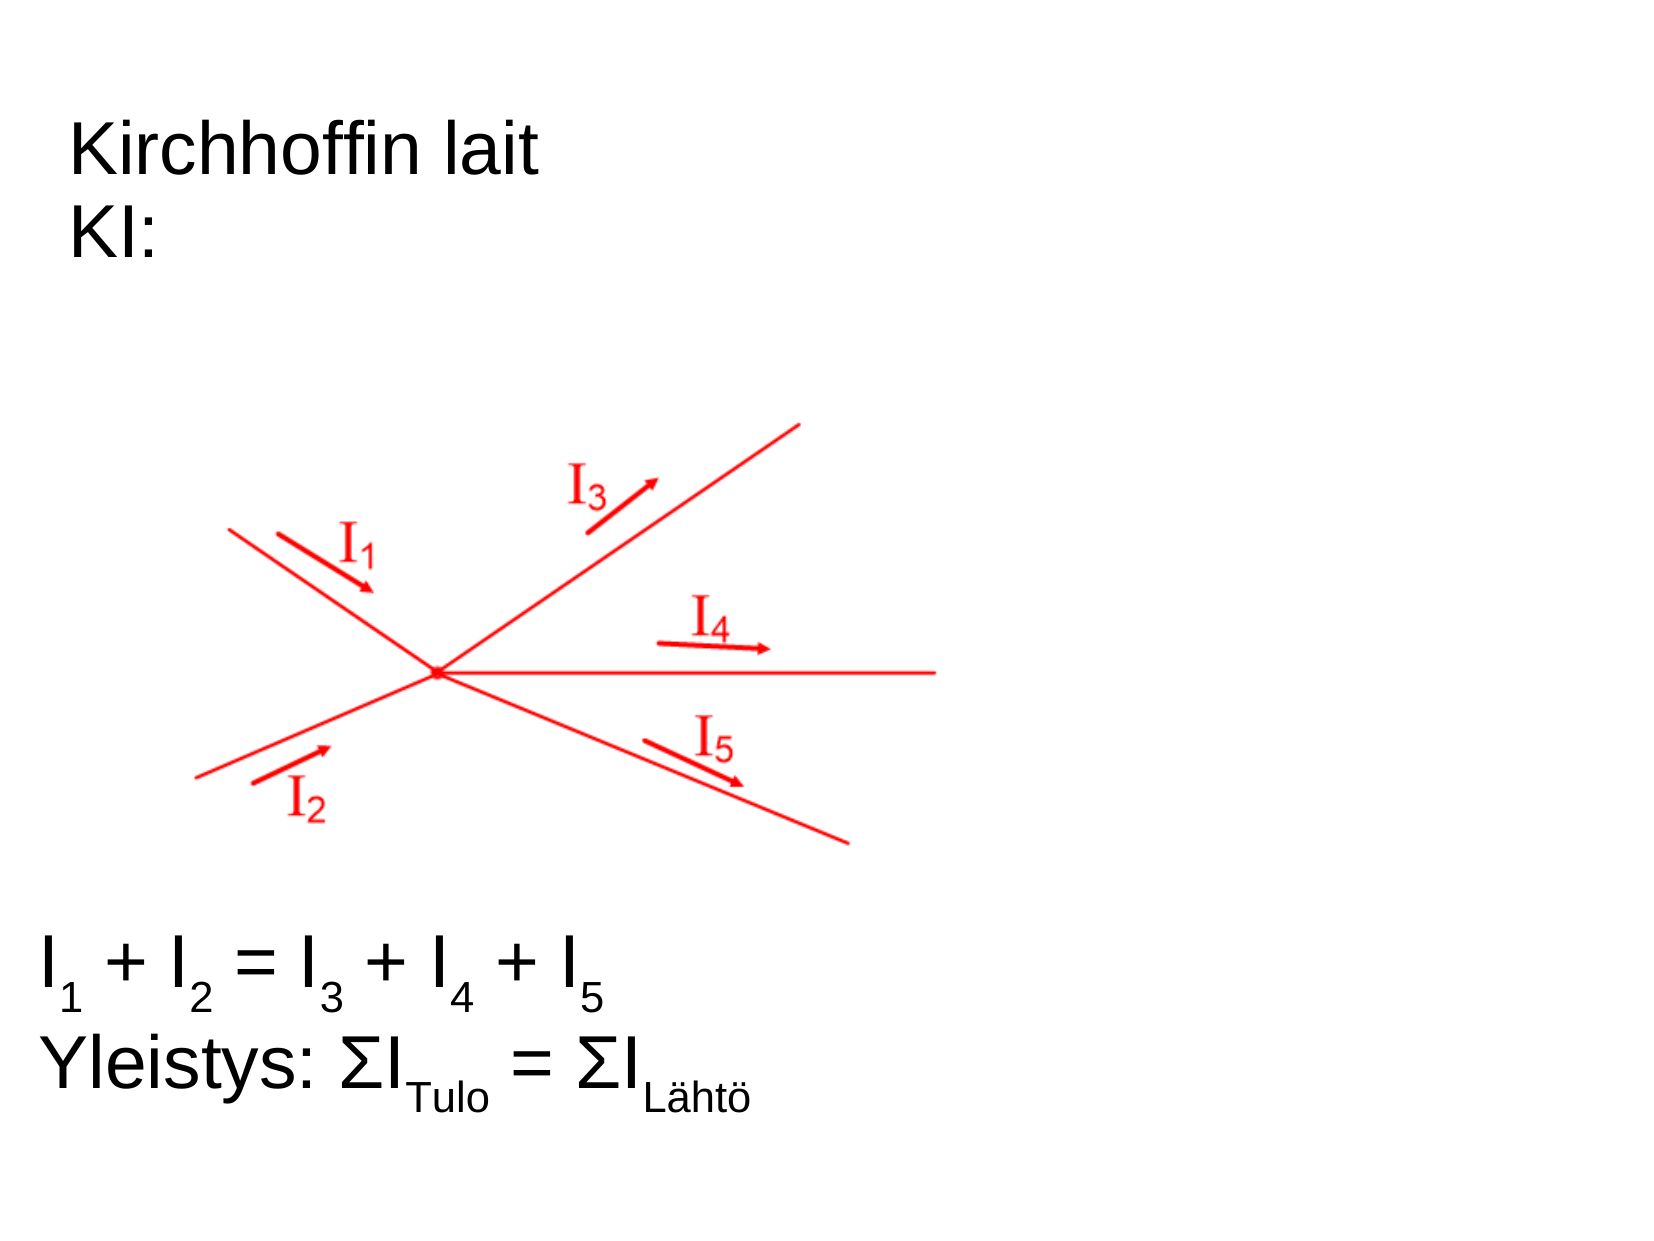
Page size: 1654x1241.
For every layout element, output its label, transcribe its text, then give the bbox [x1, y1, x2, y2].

text_box Kirchhoffin lait KI: [53, 94, 756, 446]
text_box I1 + I2 = I3 + I4 + I5 Yleistys: ΣITulo = ΣILähtö [23, 899, 1182, 1119]
picture [165, 365, 963, 874]
